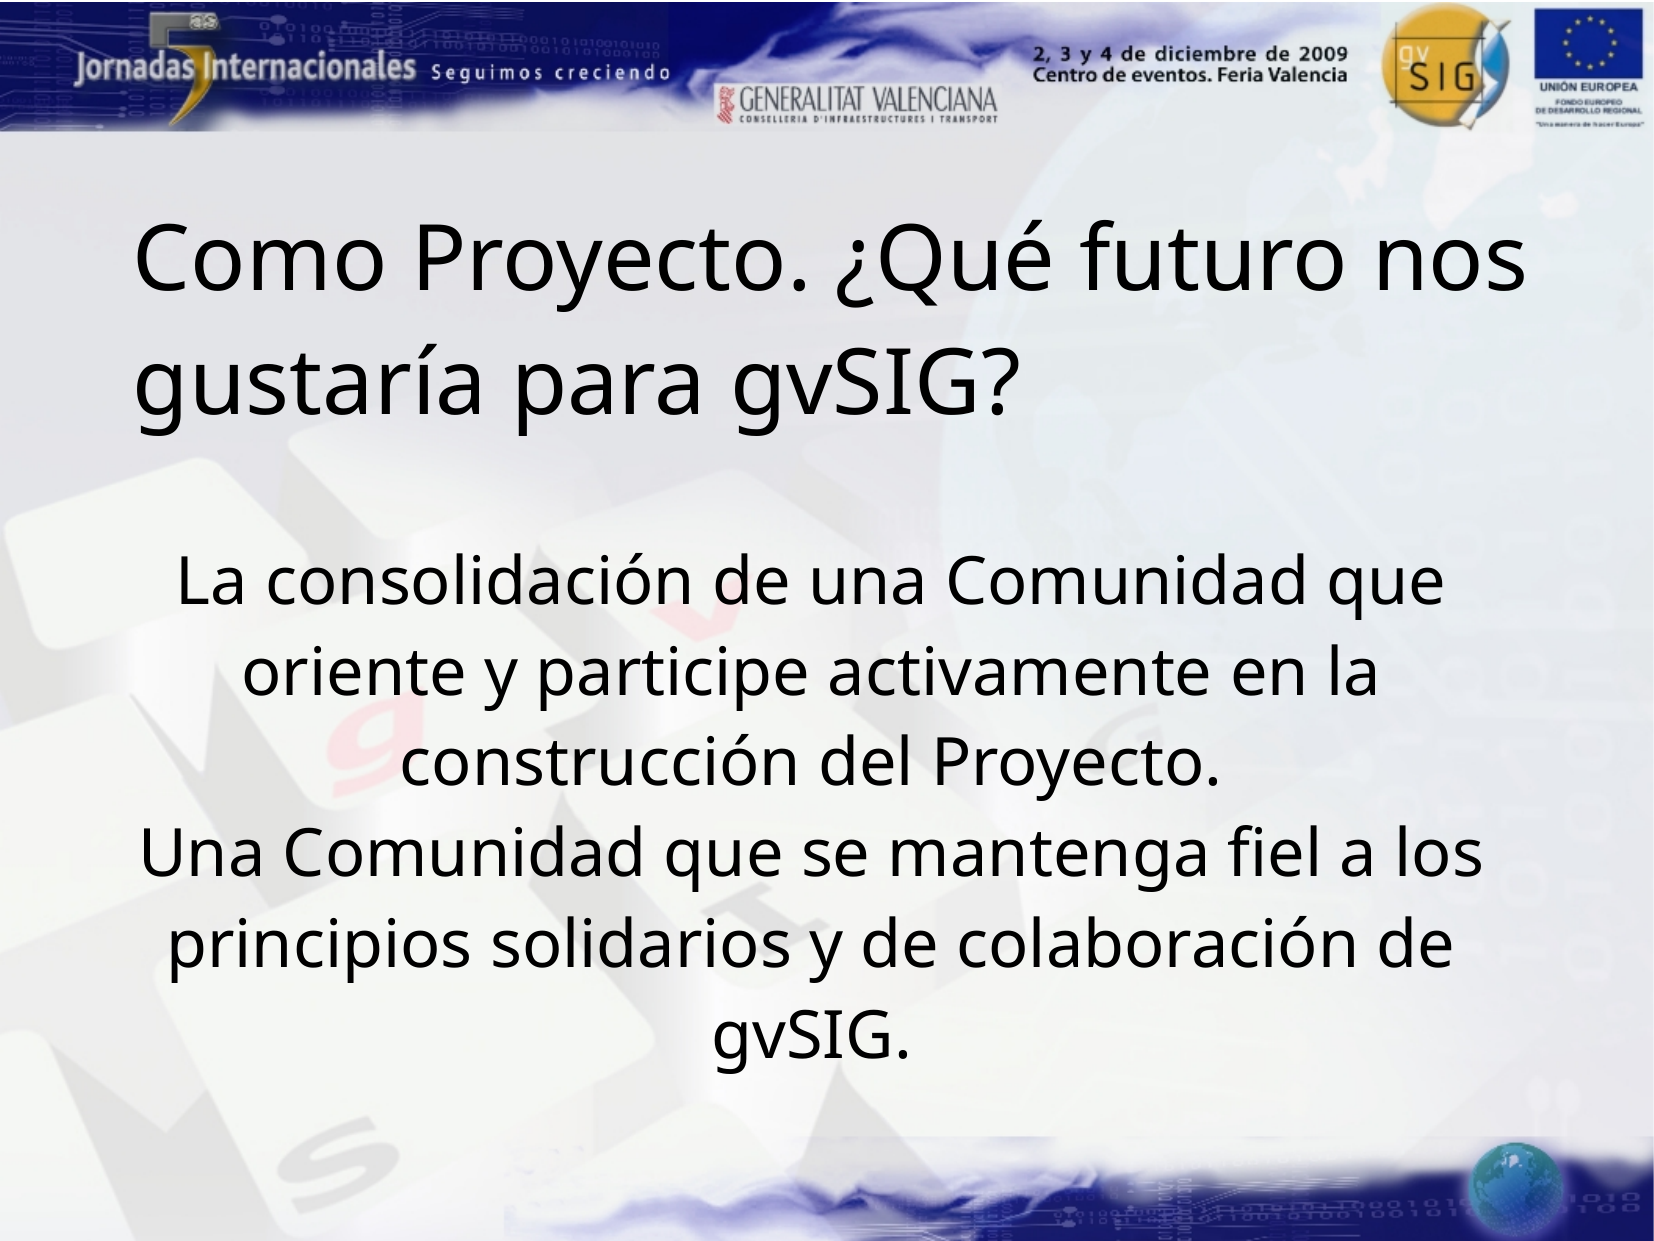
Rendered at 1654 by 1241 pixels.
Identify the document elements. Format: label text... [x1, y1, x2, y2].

picture [0, 2, 1654, 1241]
text_box Como Proyecto. ¿Qué futuro nos gustaría para gvSIG? [118, 184, 1565, 498]
text_box La consolidación de una Comunidad que oriente y participe activamente en la construcción del Proyecto. Una Comunidad que se mantenga fiel a los principios solidarios y de colaboración de gvSIG. [118, 525, 1506, 1115]
